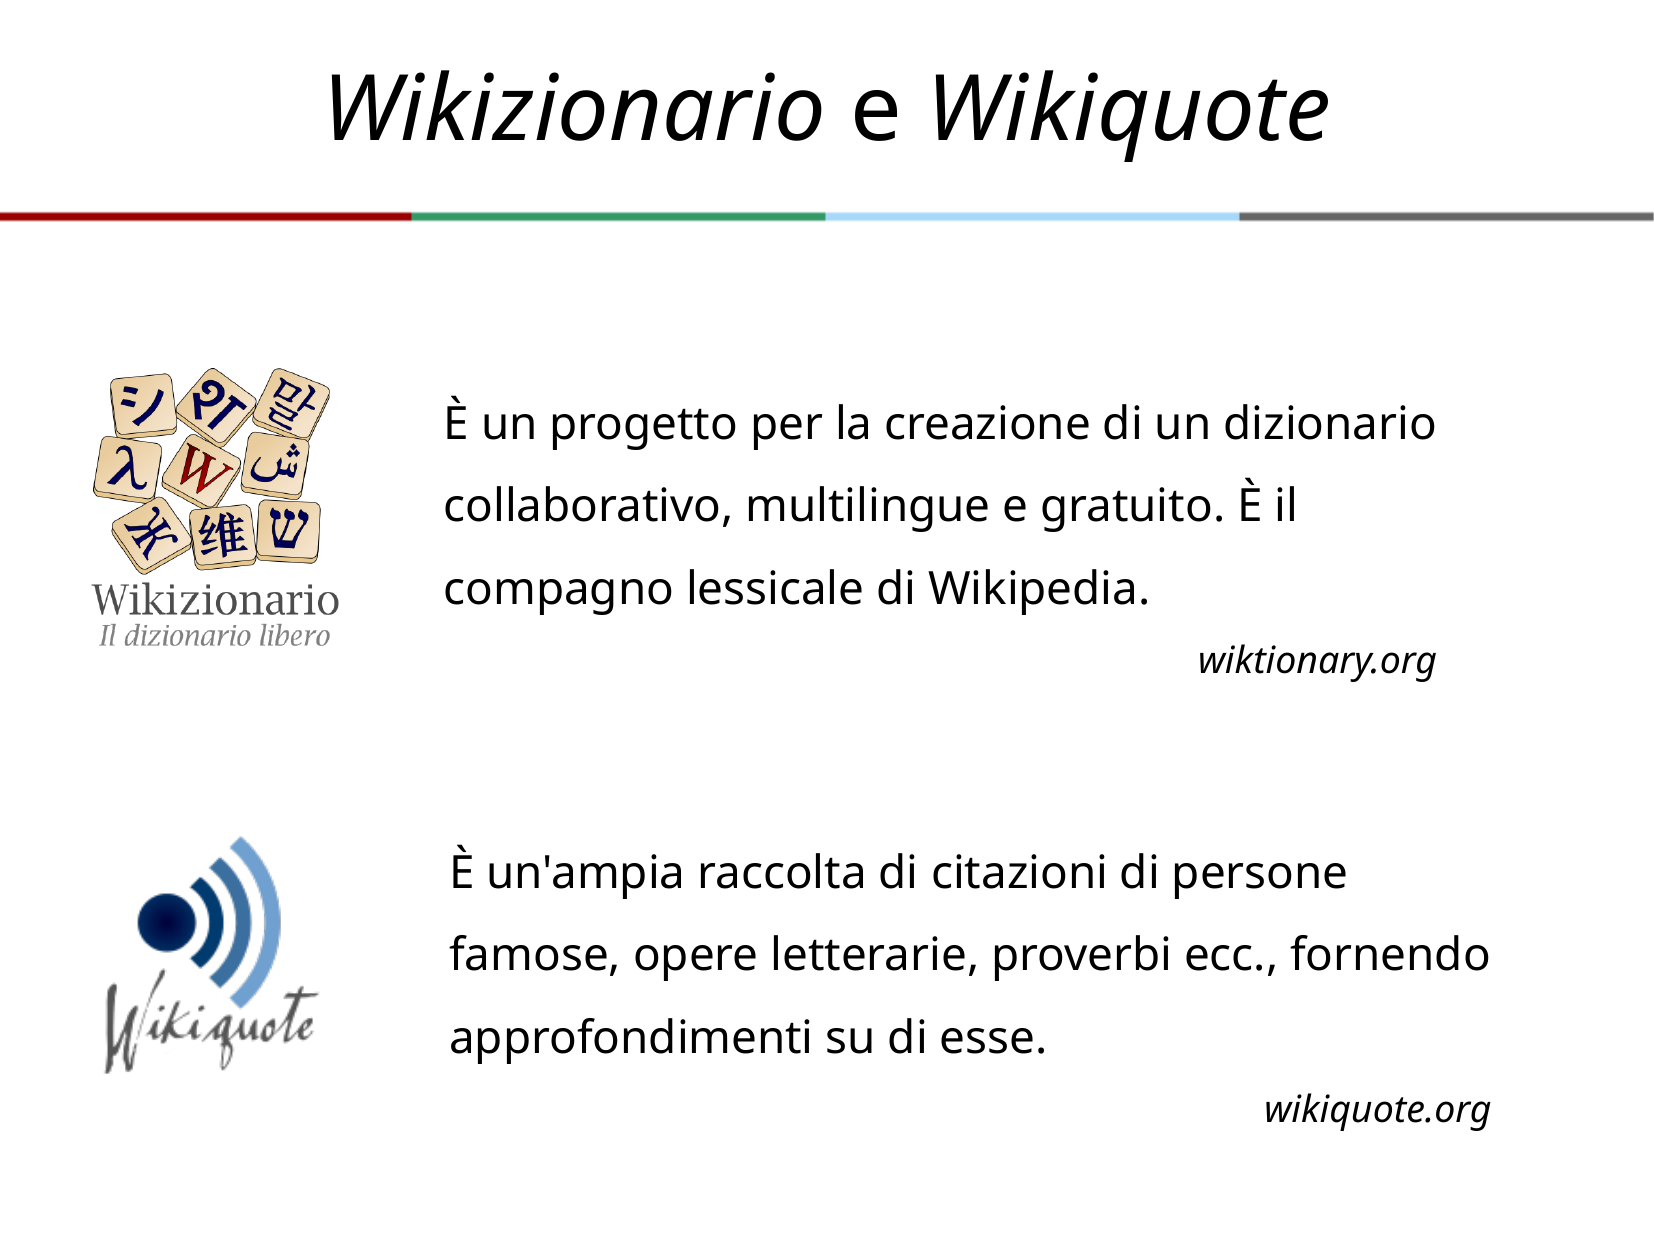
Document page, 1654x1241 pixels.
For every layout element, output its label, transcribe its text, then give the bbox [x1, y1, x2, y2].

text_box È un'ampia raccolta di citazioni di persone famose, opere letterarie, proverbi ecc., fornendo approfondimenti su di esse. wikiquote.org [449, 814, 1525, 1111]
picture [0, 200, 1654, 235]
text_box Wikizionario e Wikiquote [82, 0, 1571, 200]
text_box È un progetto per la creazione di un dizionario collaborativo, multilingue e gratuito. È il compagno lessicale di Wikipedia. wiktionary.org [443, 366, 1519, 662]
picture [76, 814, 343, 1081]
picture [80, 363, 347, 659]
